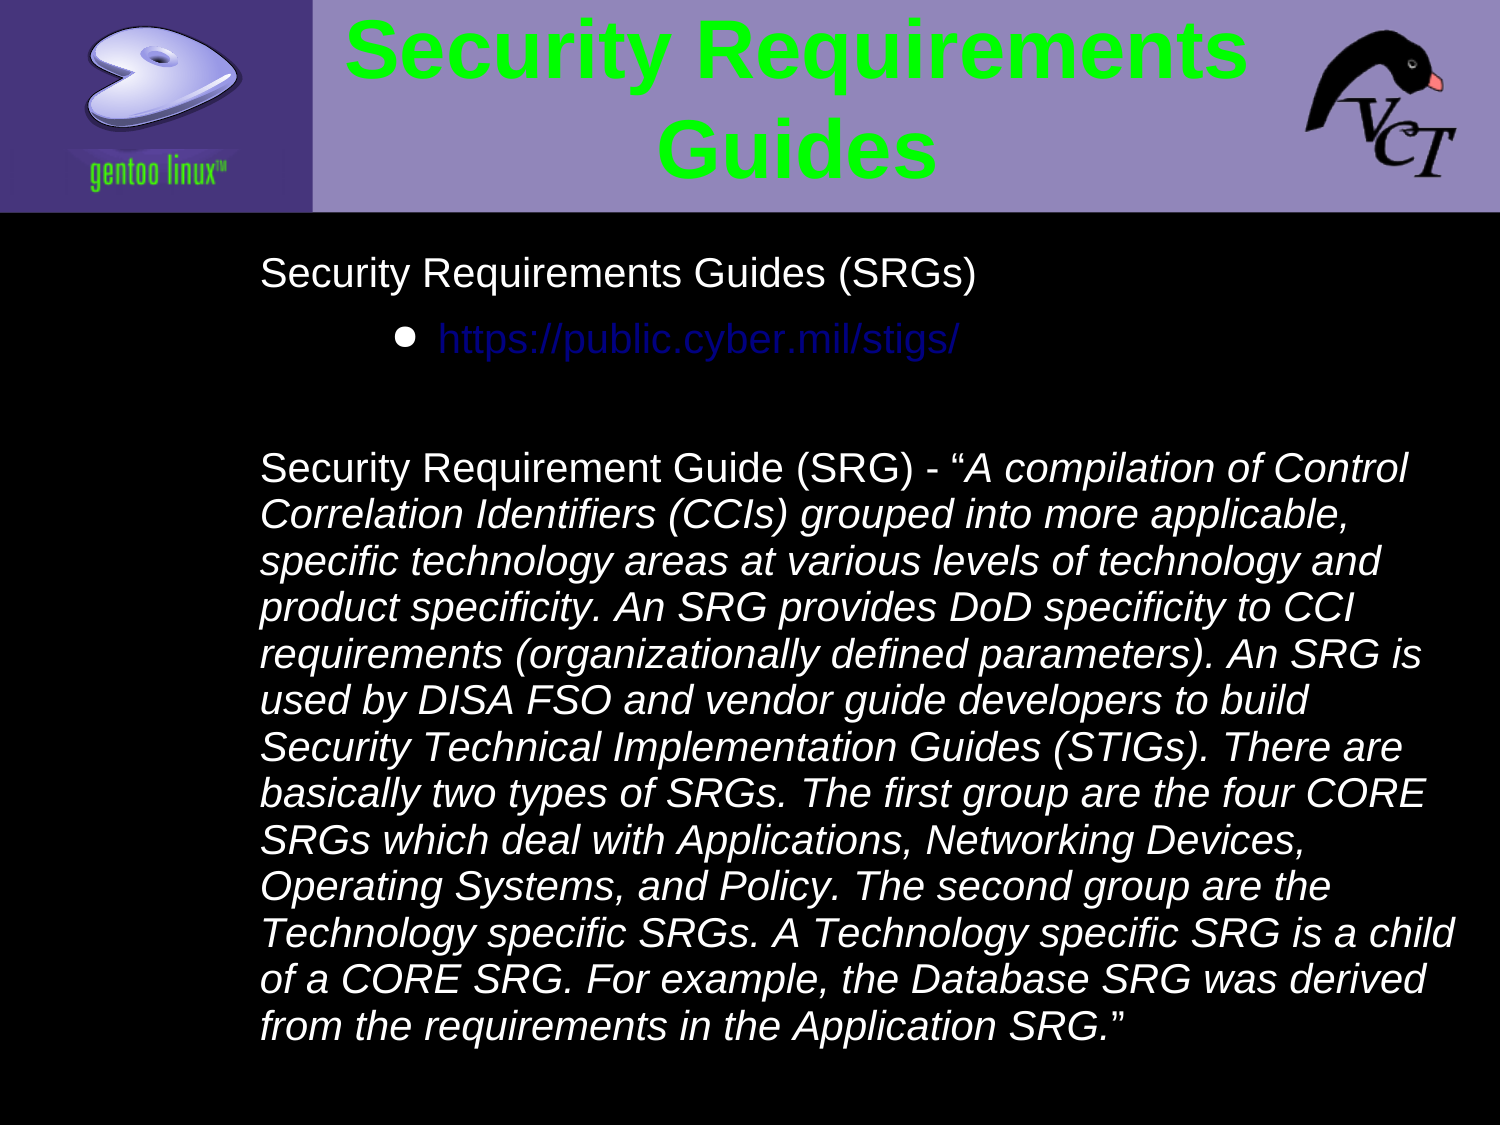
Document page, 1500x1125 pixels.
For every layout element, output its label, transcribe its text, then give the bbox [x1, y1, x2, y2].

picture [1292, 21, 1471, 189]
list Security Requirements Guides (SRGs) https://public.cyber.mil/stigs/ Security Requirement Guide (SRG) - “A compilation of Control Correlation Identifiers (CCIs) grouped into more applicable, specific technology areas at various levels of technology and product specificity. An SRG provides DoD specificity to CCI requirements (organizationally defined parameters). An SRG is used by DISA FSO and vendor guide developers to build Security Technical Implementation Guides (STIGs). There are basically two types of SRGs. The first group are the four CORE SRGs which deal with Applications, Networking Devices, Operating Systems, and Policy. The second group are the Technology specific SRGs. A Technology specific SRG is a child of a CORE SRG. For example, the Database SRG was derived from the requirements in the Application SRG.” [194, 249, 1472, 1079]
picture [0, 149, 300, 195]
title Security Requirements Guides [324, 0, 1271, 196]
